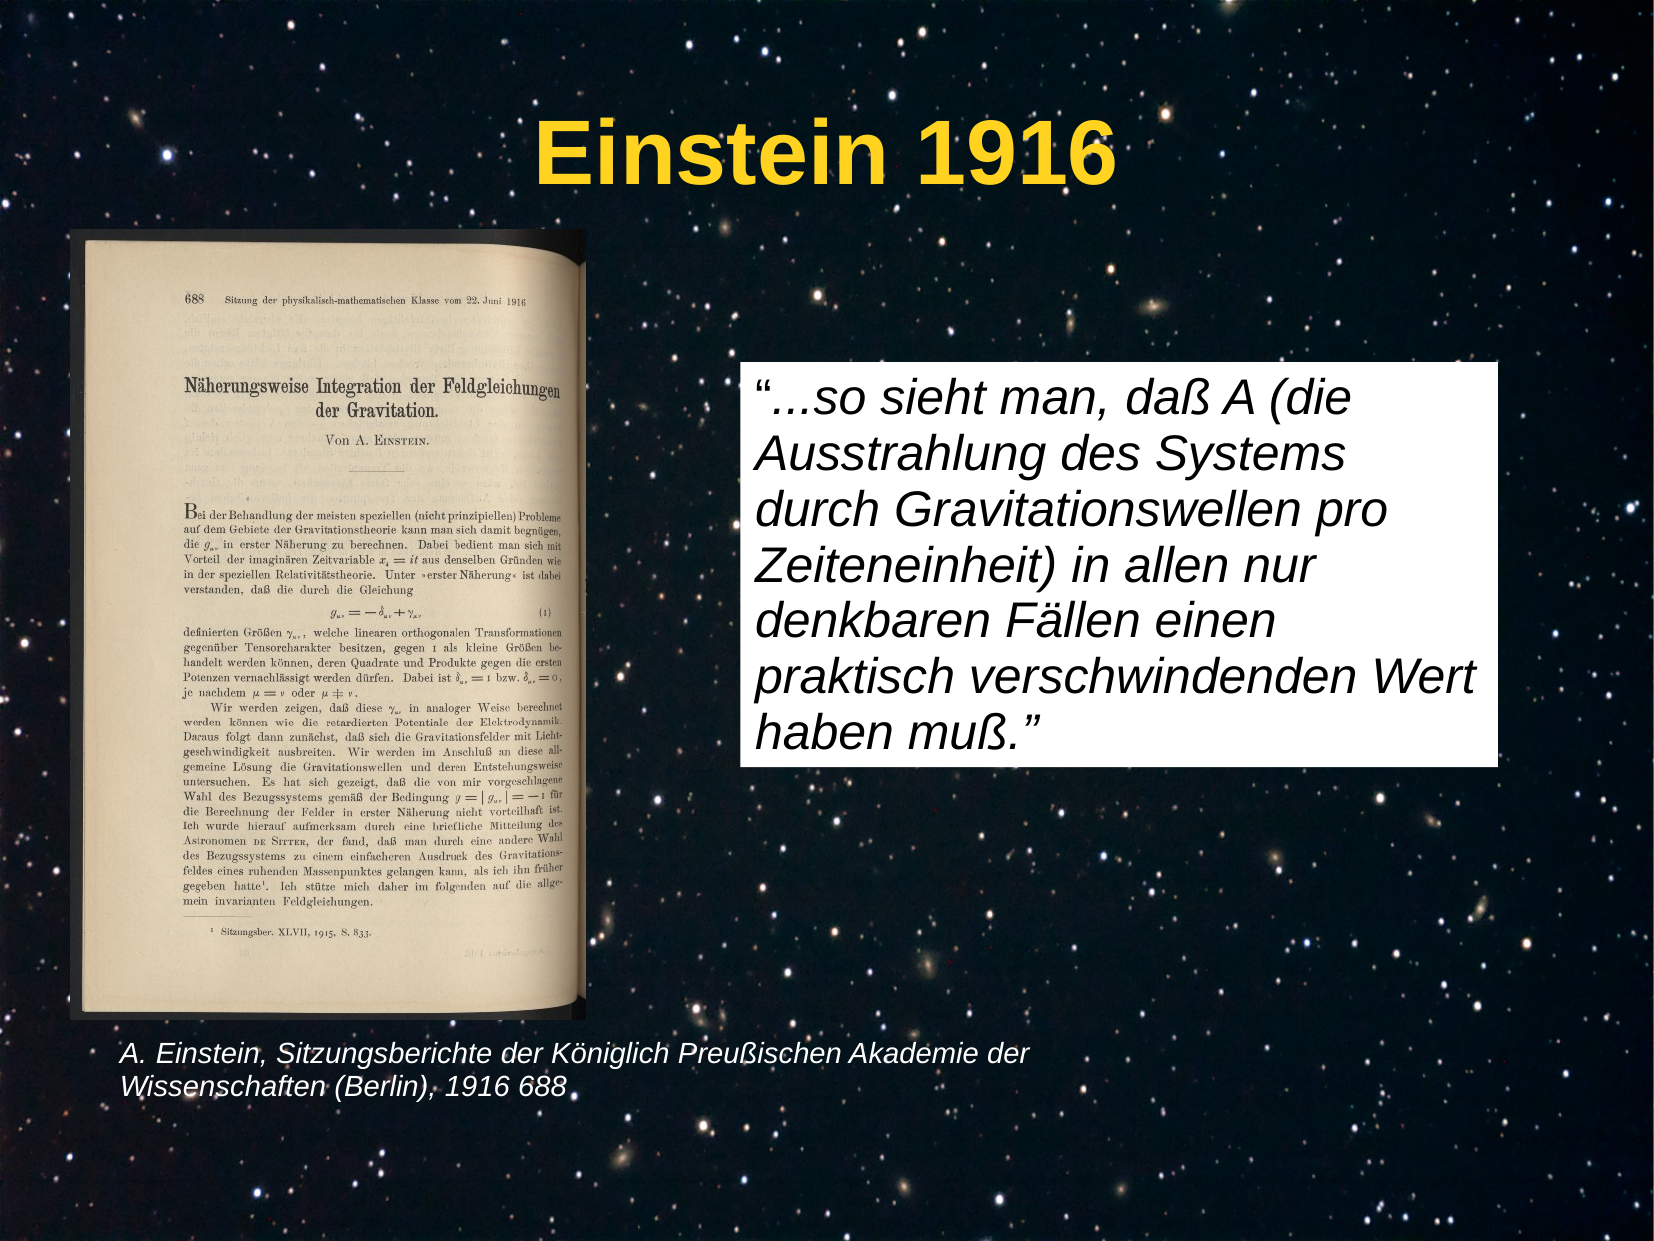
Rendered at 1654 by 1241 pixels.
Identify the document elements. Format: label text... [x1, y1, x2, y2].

title Einstein 1916 [82, 49, 1571, 257]
text_box A. Einstein, Sitzungsberichte der Königlich Preußischen Akademie der Wissenschaften (Berlin), 1916 688 [105, 1029, 1096, 1111]
picture [0, 0, 1654, 1241]
text_box “...so sieht man, daß A (die Ausstrahlung des Systems durch Gravitationswellen pro Zeiteneinheit) in allen nur denkbaren Fällen einen praktisch verschwindenden Wert haben muß.” [740, 362, 1498, 768]
